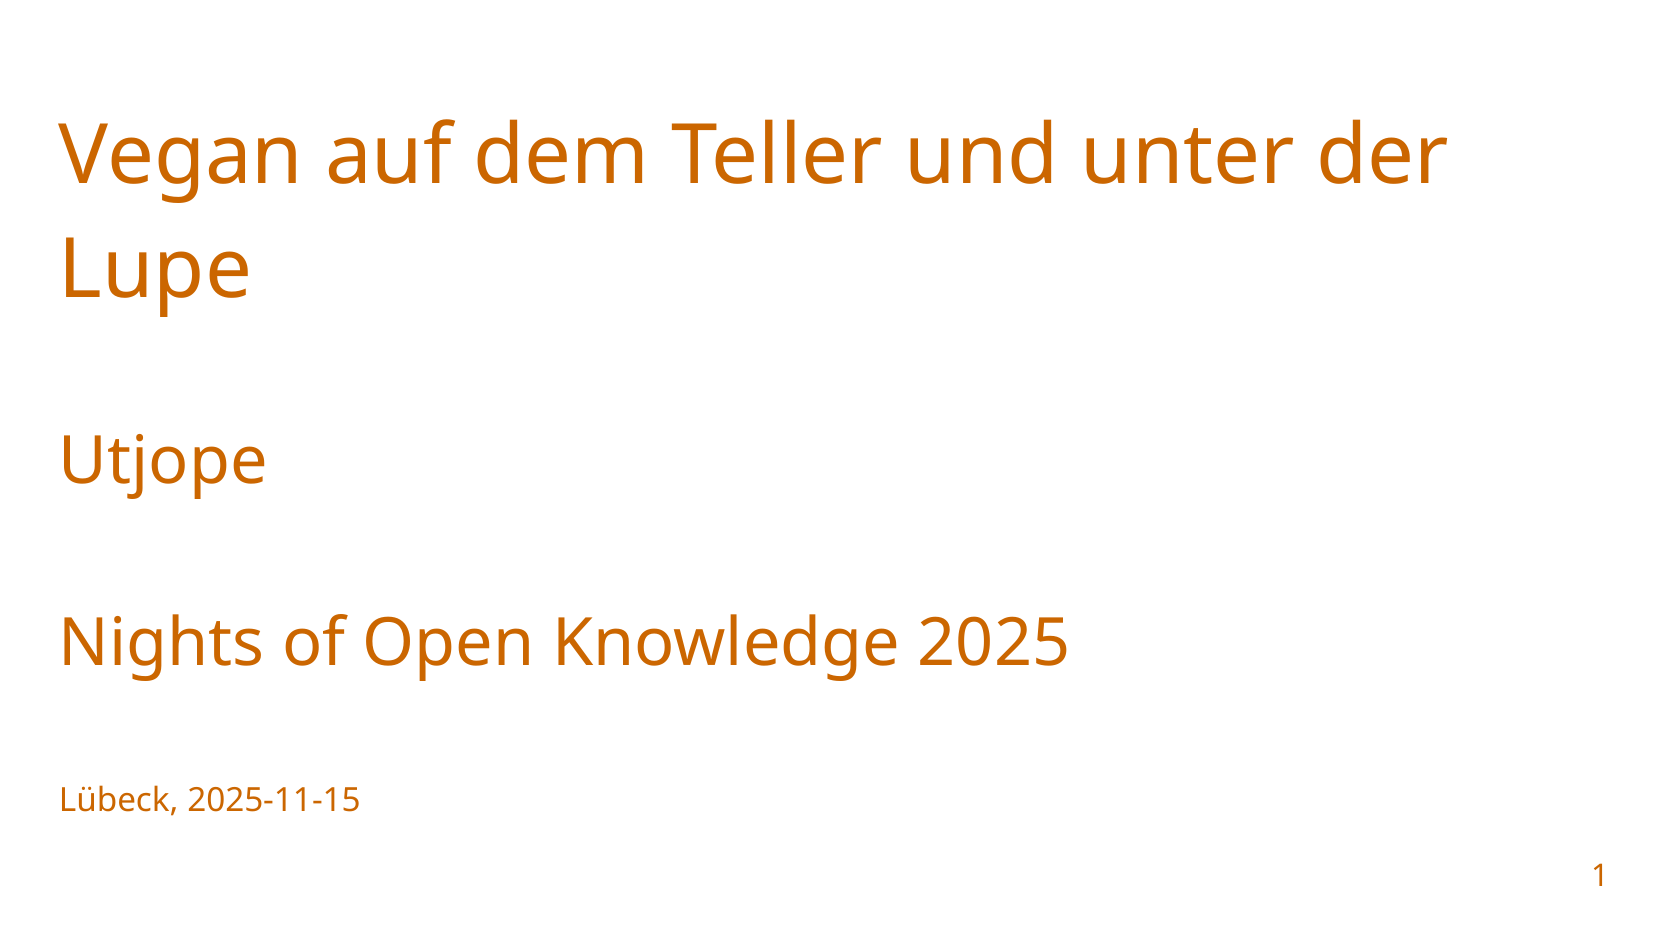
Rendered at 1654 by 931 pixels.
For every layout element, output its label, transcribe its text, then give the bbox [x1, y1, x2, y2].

title Vegan auf dem Teller und unter der Lupe Utjope Nights of Open Knowledge 2025 Lübeck, 2025-11-15 [59, 147, 1459, 768]
